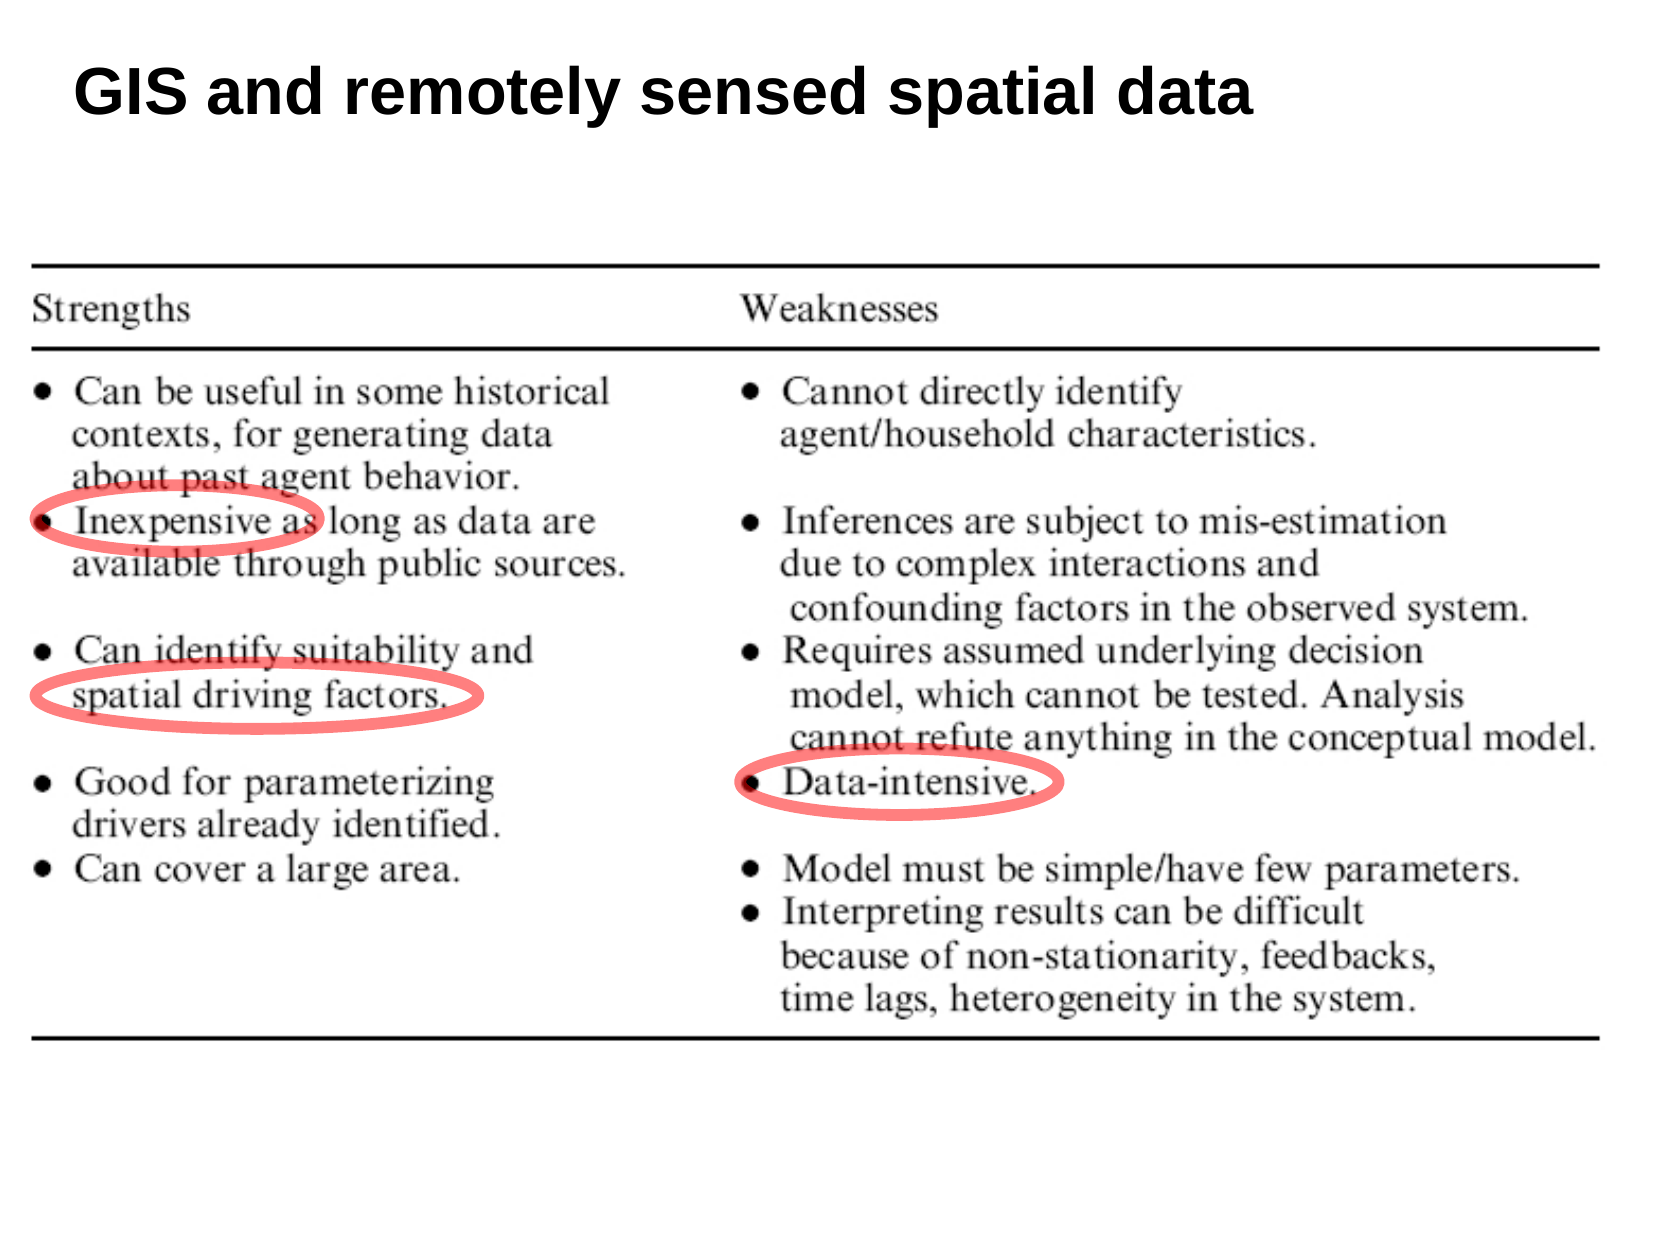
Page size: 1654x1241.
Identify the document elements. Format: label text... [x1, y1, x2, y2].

picture [13, 256, 1615, 1058]
text_box GIS and remotely sensed spatial data [59, 47, 1654, 163]
